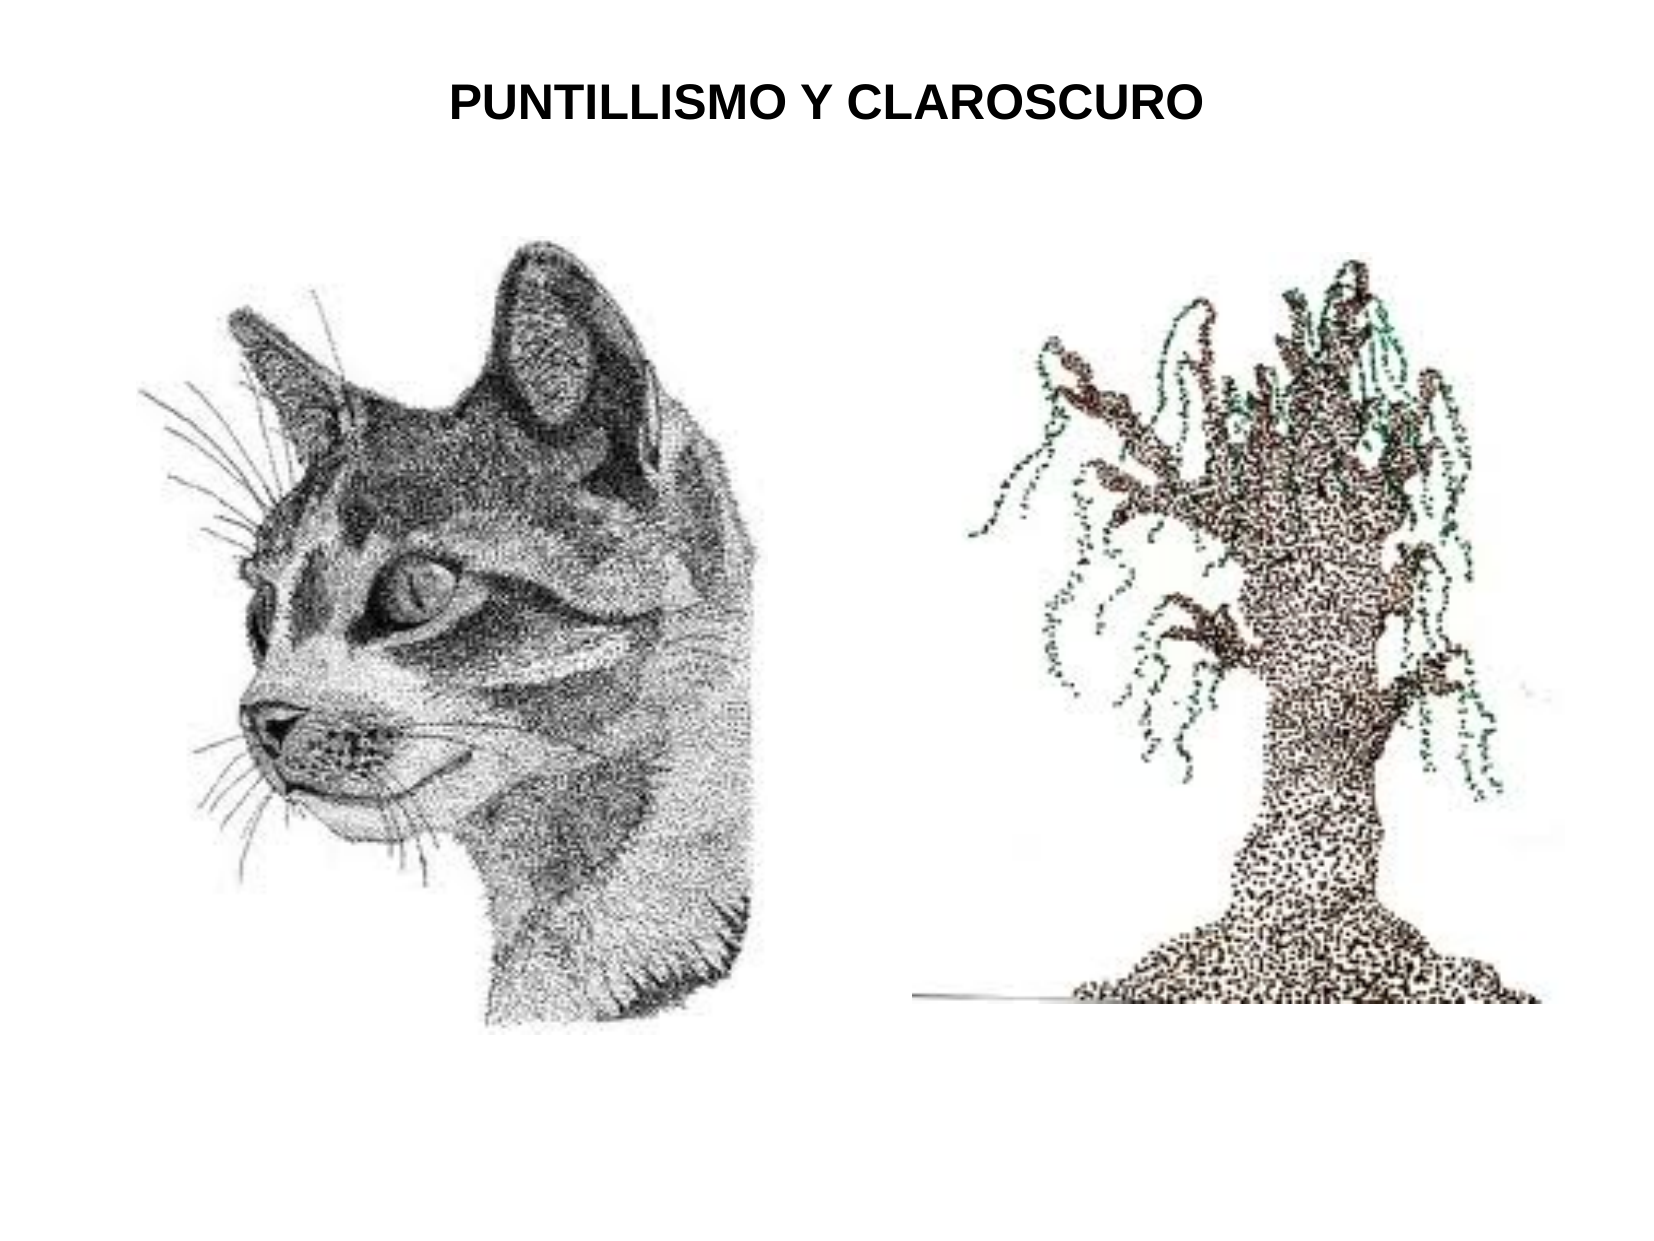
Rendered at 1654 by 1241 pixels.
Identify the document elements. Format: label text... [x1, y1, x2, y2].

picture [912, 252, 1565, 1004]
picture [136, 236, 768, 1035]
title PUNTILLISMO Y CLAROSCURO [82, 56, 1571, 148]
